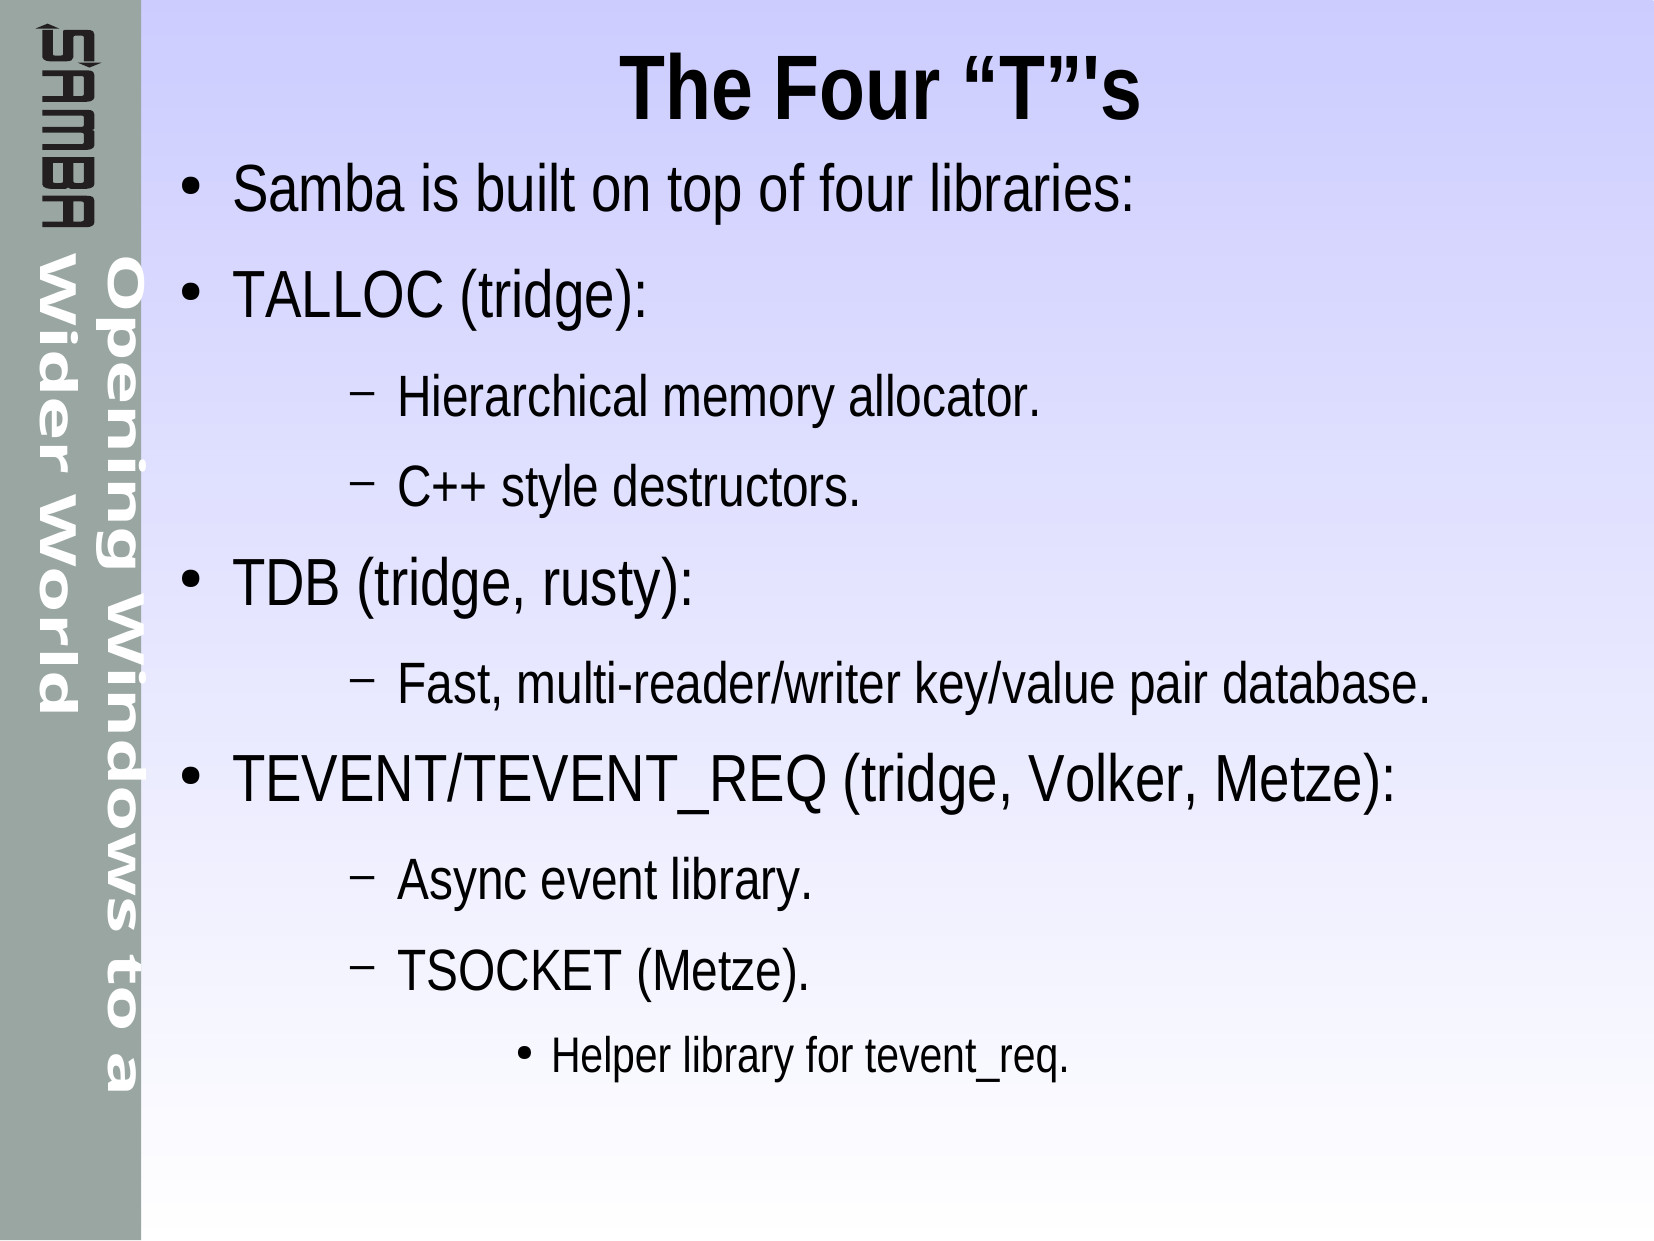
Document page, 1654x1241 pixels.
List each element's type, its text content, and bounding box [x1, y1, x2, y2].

list Samba is built on top of four libraries: TALLOC (tridge): Hierarchical memory allocator. C++ style destructors. TDB (tridge, rusty): Fast, multi-reader/writer key/value pair database. TEVENT/TEVENT_REQ (tridge, Volker, Metze): Async event library. TSOCKET (Metze). Helper library for tevent_req. [161, 149, 1574, 1239]
title The Four “T”'s [175, 0, 1588, 190]
